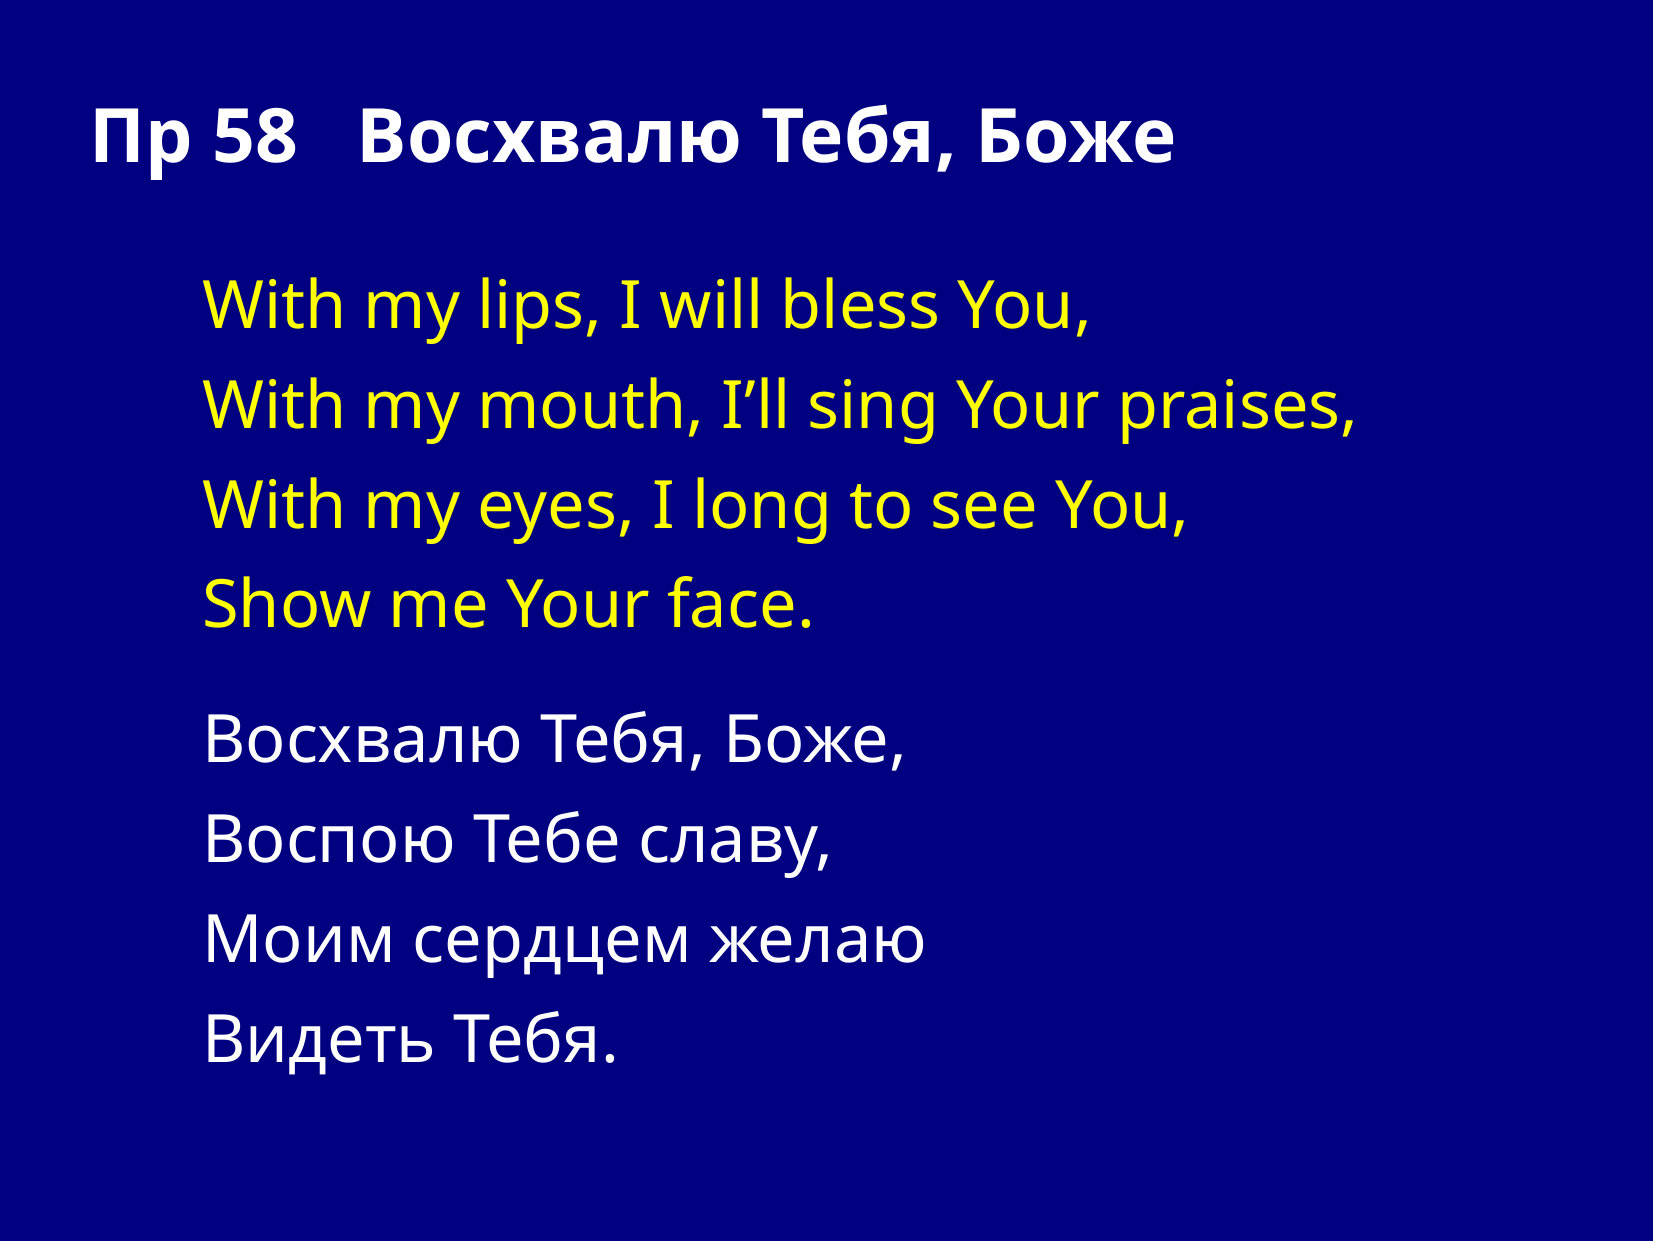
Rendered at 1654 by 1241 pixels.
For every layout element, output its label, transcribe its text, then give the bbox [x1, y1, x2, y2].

text_box Восхвалю Тебя, Боже, Воспою Тебе славу, Моим сердцем желаю Видеть Тебя. [75, 675, 1576, 1163]
text_box With my lips, I will bless You, With my mouth, I’ll sing Your praises, With my eyes, I long to see You, Show me Your face. [75, 188, 1576, 638]
text_box Пр 58 Восхвалю Тебя, Боже [75, 75, 1576, 188]
